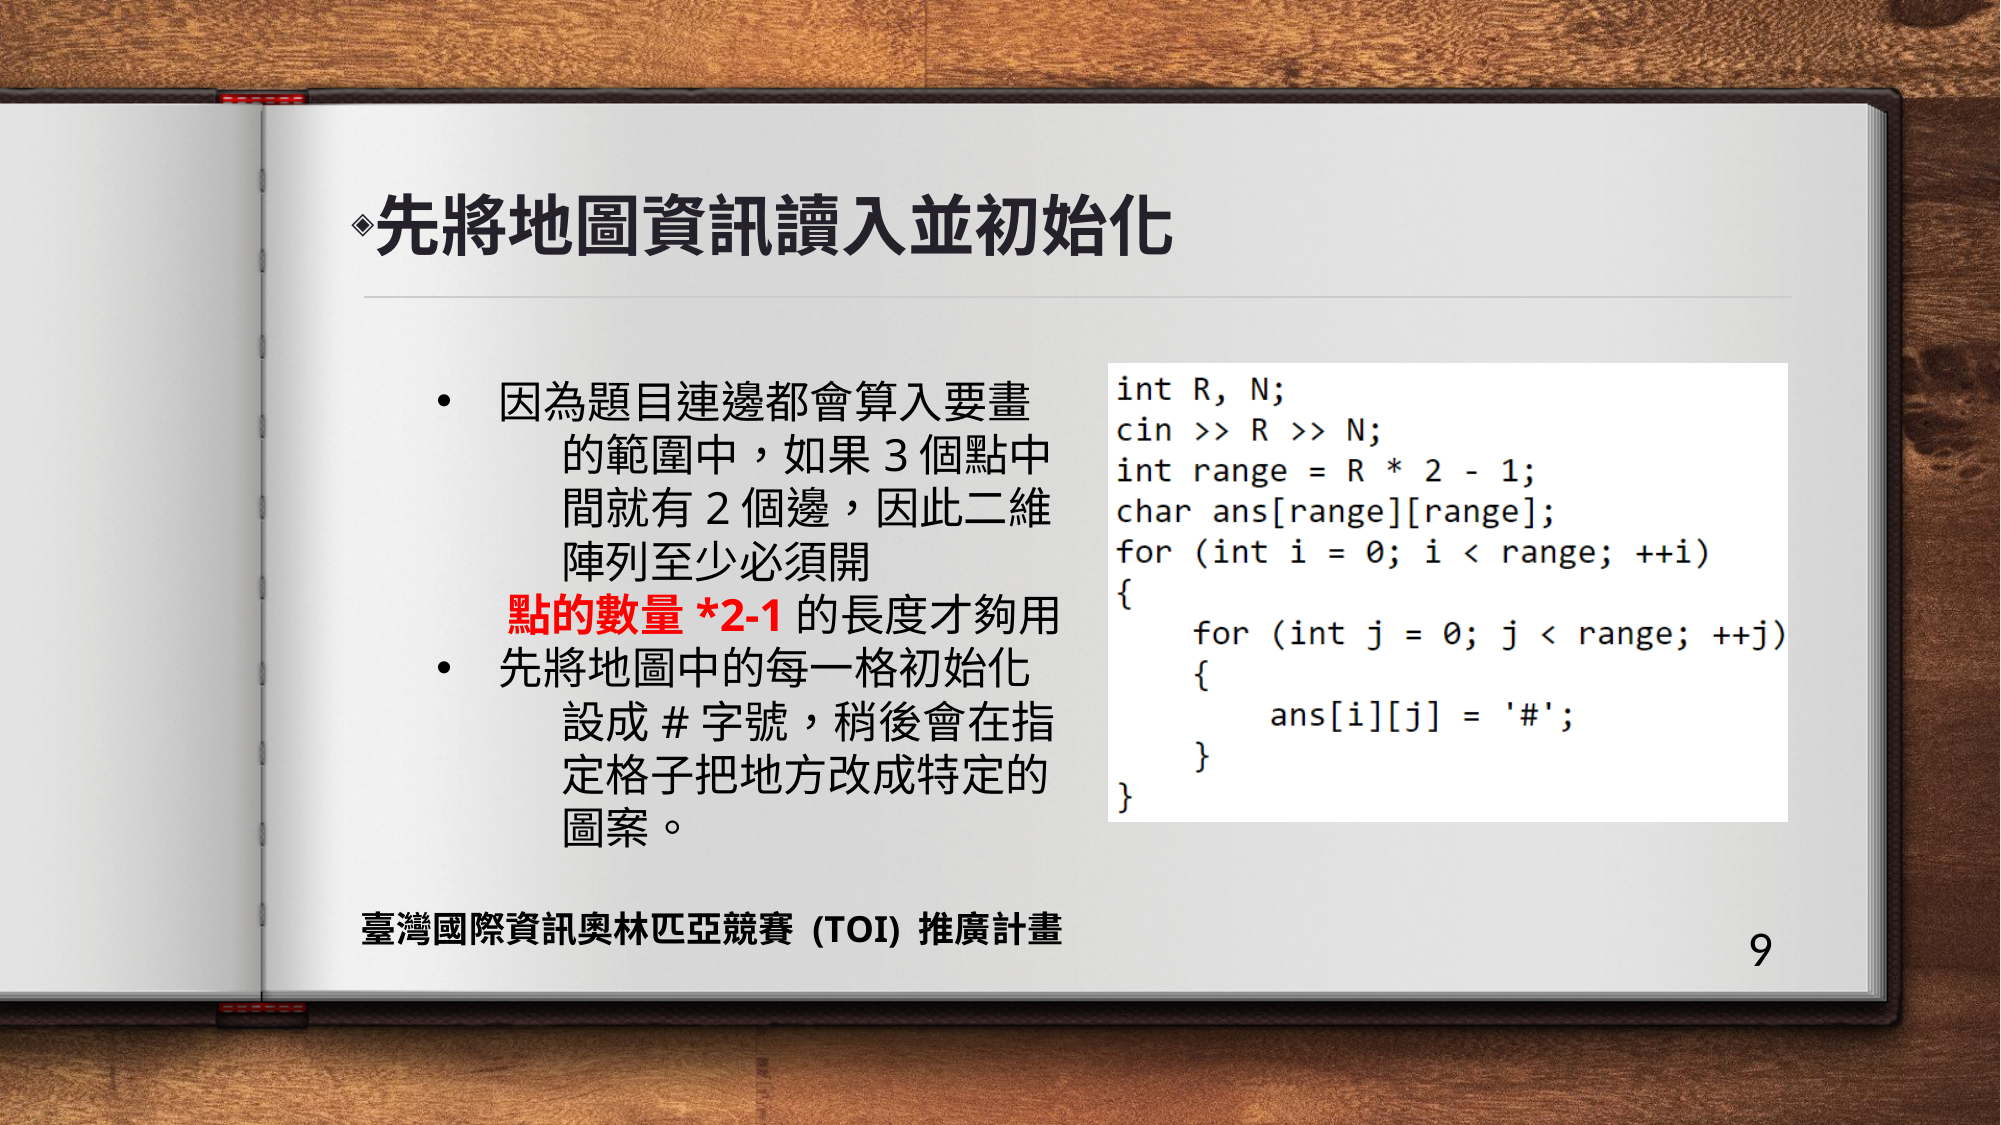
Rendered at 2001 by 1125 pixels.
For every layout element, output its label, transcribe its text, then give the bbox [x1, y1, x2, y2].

list 先將地圖資訊讀入並初始化 [336, 168, 1591, 289]
text_box 因為題目連邊都會算入要畫的範圍中，如果3個點中間就有2個邊，因此二維陣列至少必須開 點的數量*2-1的長度才夠用 先將地圖中的每一格初始化設成#字號，稍後會在指定格子把地方改成特定的圖案。 [416, 363, 1096, 815]
text_box [1727, 896, 1848, 983]
picture [1108, 363, 1788, 822]
